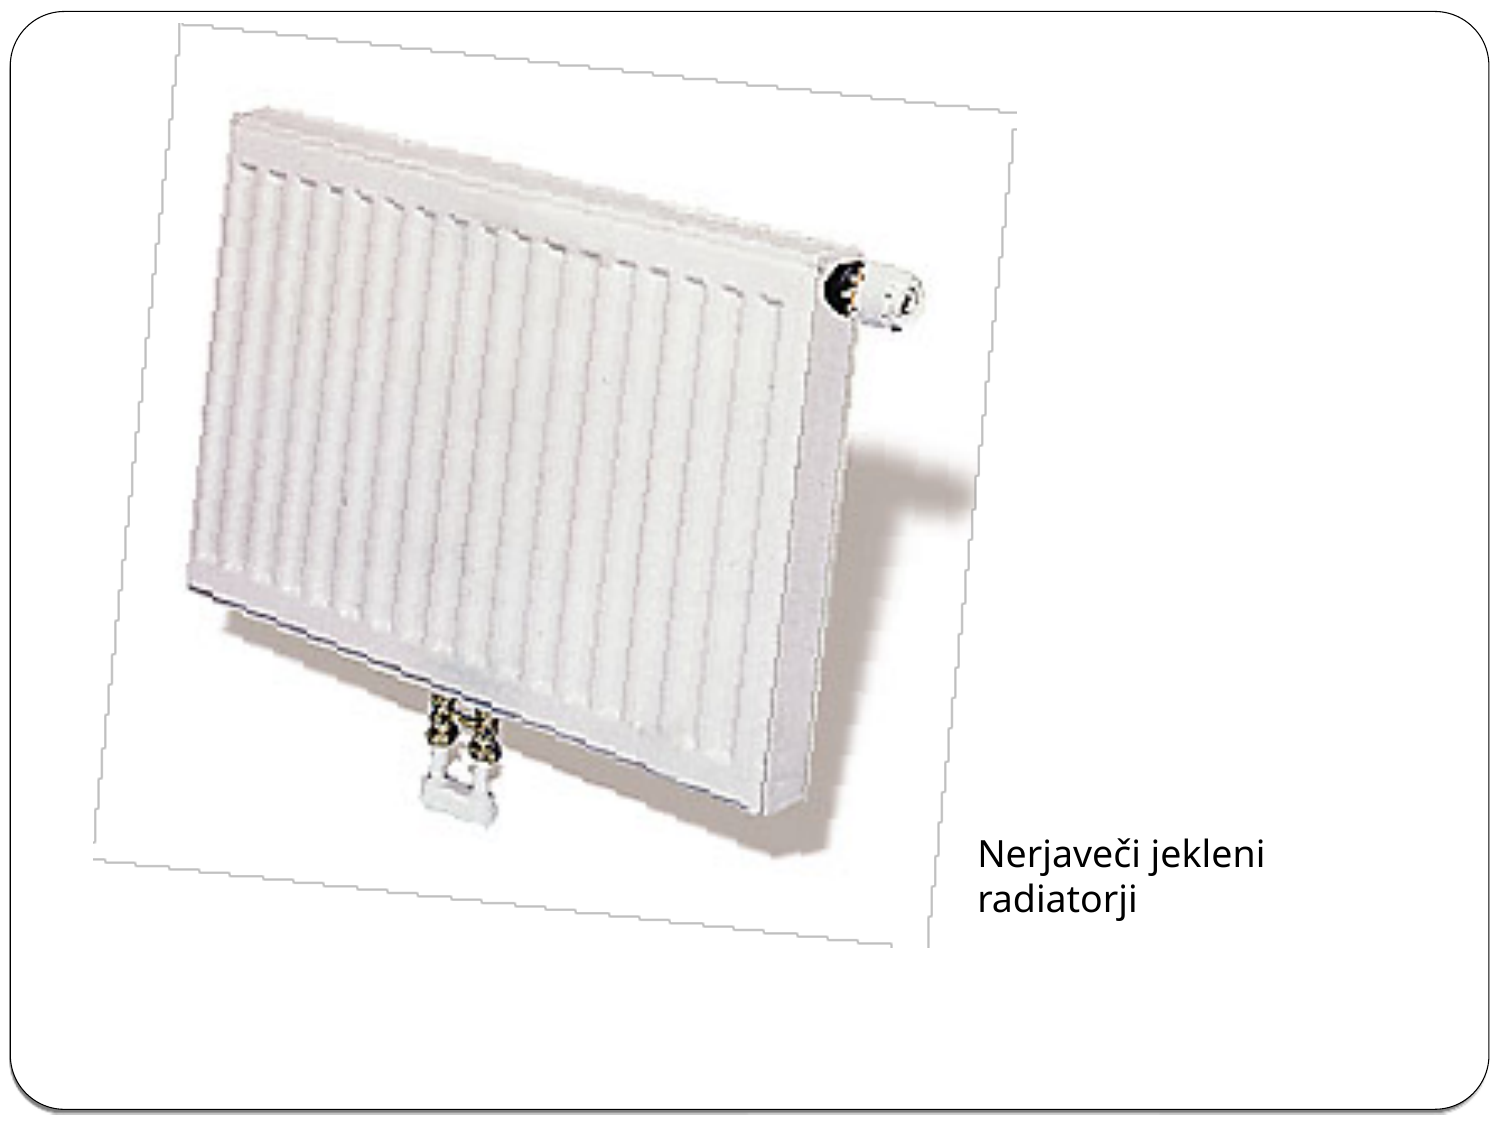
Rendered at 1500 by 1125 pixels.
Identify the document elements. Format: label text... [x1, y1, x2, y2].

picture [93, 24, 1017, 948]
text_box Nerjaveči jekleni radiatorji [962, 822, 1424, 928]
